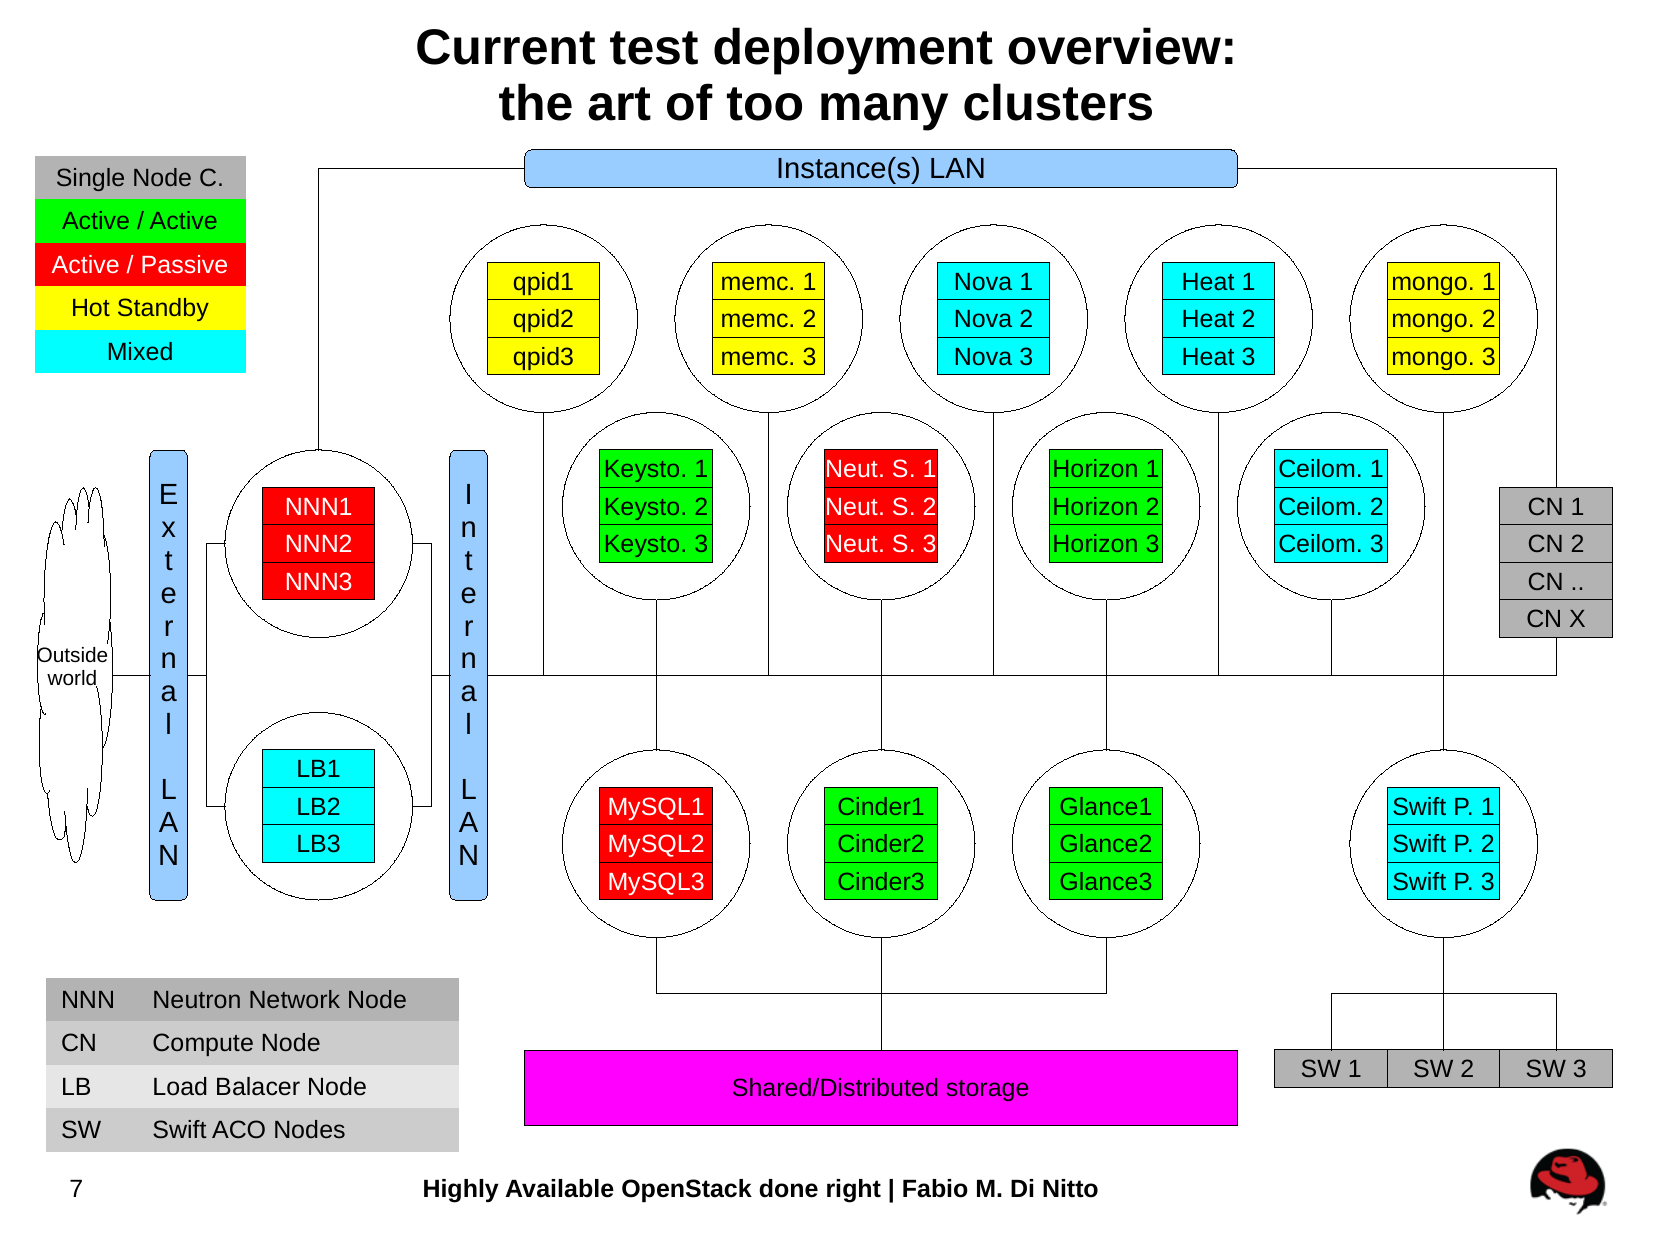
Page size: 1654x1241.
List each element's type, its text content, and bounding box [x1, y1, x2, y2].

text_box Nova 1 [937, 262, 1050, 299]
text_box Swift P. 3 [1387, 862, 1500, 900]
table_cell Active / Passive [35, 243, 246, 286]
text_box mongo. 2 [1387, 299, 1500, 337]
text_box CN X [1499, 599, 1613, 638]
table_cell Swift ACO Nodes [138, 1108, 459, 1152]
table_header Single Node C. [35, 156, 246, 199]
text_box Glance1 [1049, 787, 1163, 824]
text_box MySQL1 [599, 787, 713, 824]
text_box Cinder3 [824, 862, 938, 900]
text_box [674, 224, 863, 413]
text_box [224, 449, 413, 638]
text_box Heat 3 [1162, 337, 1275, 375]
text_box memc. 3 [712, 337, 825, 375]
text_box Neut. S. 3 [824, 524, 938, 563]
text_box mongo. 1 [1387, 262, 1500, 299]
text_box qpid2 [487, 299, 600, 337]
text_box qpid3 [487, 337, 600, 375]
text_box NNN3 [262, 562, 375, 600]
text_box [1349, 749, 1538, 938]
table_cell LB [46, 1065, 138, 1108]
title Current test deployment overview: the art of too many clusters [82, 19, 1571, 131]
text_box NNN1 [262, 487, 375, 524]
text_box [1349, 224, 1538, 413]
text_box LB3 [262, 824, 375, 863]
text_box Nova 2 [937, 299, 1050, 337]
text_box Heat 1 [1162, 262, 1275, 299]
text_box [787, 412, 976, 600]
text_box Swift P. 2 [1387, 824, 1500, 862]
text_box Keysto. 3 [599, 524, 713, 563]
text_box Nova 3 [937, 337, 1050, 375]
text_box Cinder1 [824, 787, 938, 824]
text_box Ceilom. 1 [1274, 449, 1388, 487]
text_box Ceilom. 2 [1274, 487, 1388, 524]
text_box CN .. [1499, 562, 1613, 599]
text_box NNN2 [262, 524, 375, 562]
text_box [562, 412, 751, 600]
text_box [1012, 412, 1201, 600]
table_header NNN [46, 978, 138, 1021]
text_box Neut. S. 1 [824, 449, 938, 487]
text_box SW 3 [1499, 1049, 1613, 1088]
text_box Glance3 [1049, 862, 1163, 900]
text_box qpid1 [487, 262, 600, 299]
text_box Shared/Distributed storage [524, 1050, 1238, 1126]
text_box LB2 [262, 787, 375, 824]
text_box Neut. S. 2 [824, 487, 938, 524]
text_box Swift P. 1 [1387, 787, 1500, 824]
table_cell CN [46, 1021, 138, 1065]
text_box memc. 1 [712, 262, 825, 299]
text_box Heat 2 [1162, 299, 1275, 337]
text_box Glance2 [1049, 824, 1163, 862]
text_box [787, 749, 976, 938]
table_cell SW [46, 1108, 138, 1152]
text_box Instance(s) LAN [524, 149, 1238, 188]
text_box Ceilom. 3 [1274, 524, 1388, 563]
text_box MySQL2 [599, 824, 713, 862]
text_box Keysto. 2 [599, 487, 713, 524]
text_box SW 2 [1387, 1049, 1499, 1088]
text_box MySQL3 [599, 862, 713, 900]
text_box CN 2 [1499, 524, 1613, 562]
text_box E x t e r n a l L A N [149, 450, 188, 901]
text_box [224, 712, 413, 901]
text_box LB1 [262, 749, 375, 787]
text_box Horizon 2 [1049, 487, 1163, 524]
text_box [562, 749, 751, 938]
text_box Cinder2 [824, 824, 938, 862]
text_box Horizon 3 [1049, 524, 1163, 563]
picture [1529, 1146, 1613, 1224]
text_box CN 1 [1499, 487, 1613, 524]
table_cell Active / Active [35, 199, 246, 243]
table_cell Mixed [35, 330, 246, 373]
text_box [899, 224, 1088, 413]
text_box [449, 224, 638, 413]
text_box [1237, 412, 1426, 600]
text_box Keysto. 1 [599, 449, 713, 487]
text_box [1124, 224, 1313, 413]
text_box Horizon 1 [1049, 449, 1163, 487]
text_box Outside world [37, 487, 113, 863]
text_box [1012, 749, 1201, 938]
text_box memc. 2 [712, 299, 825, 337]
text_box SW 1 [1274, 1049, 1387, 1088]
table_header Neutron Network Node [138, 978, 459, 1021]
text_box mongo. 3 [1387, 337, 1500, 375]
table_cell Compute Node [138, 1021, 459, 1065]
text_box I n t e r n a l L A N [449, 450, 488, 901]
table_cell Load Balacer Node [138, 1065, 459, 1108]
table_cell Hot Standby [35, 286, 246, 330]
